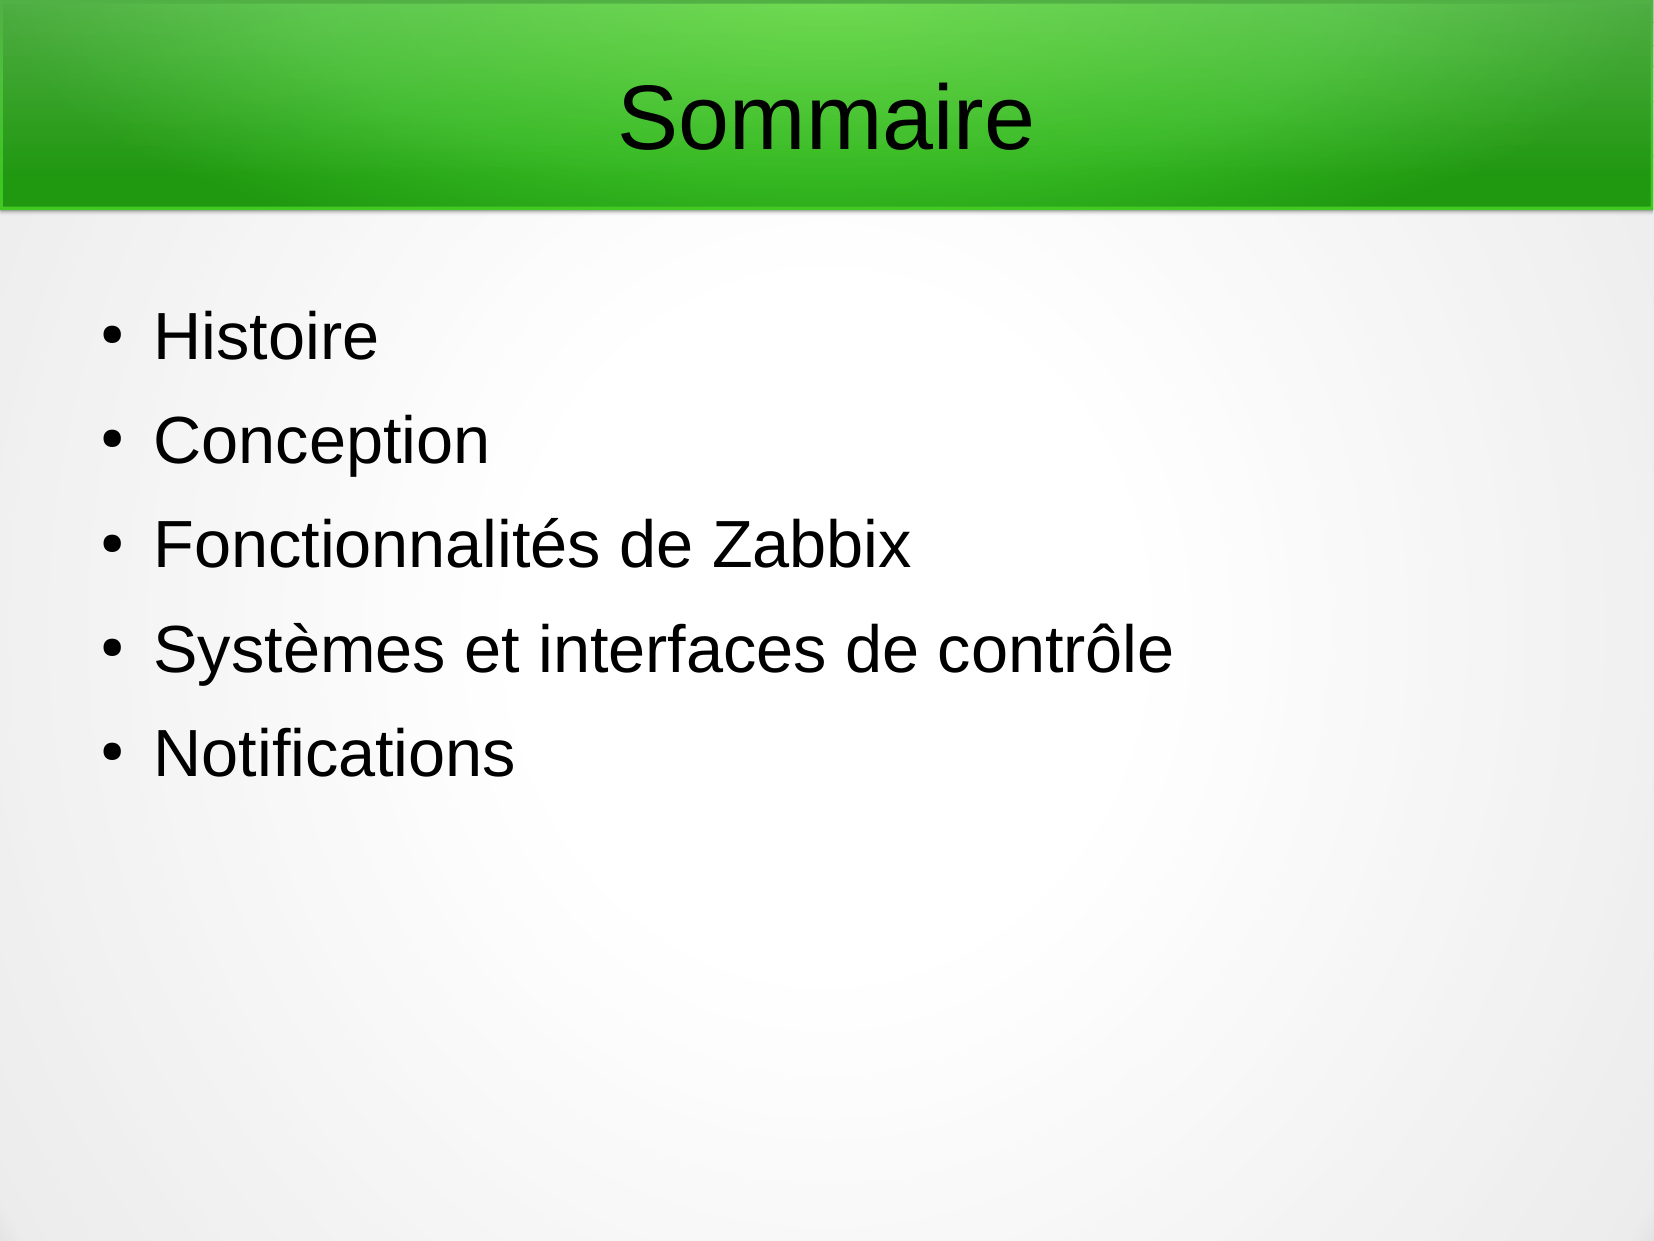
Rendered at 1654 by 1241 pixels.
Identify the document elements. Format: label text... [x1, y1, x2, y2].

title Sommaire [82, 47, 1571, 189]
list Histoire Conception Fonctionnalités de Zabbix Systèmes et interfaces de contrôle Notifications [82, 299, 1571, 1019]
